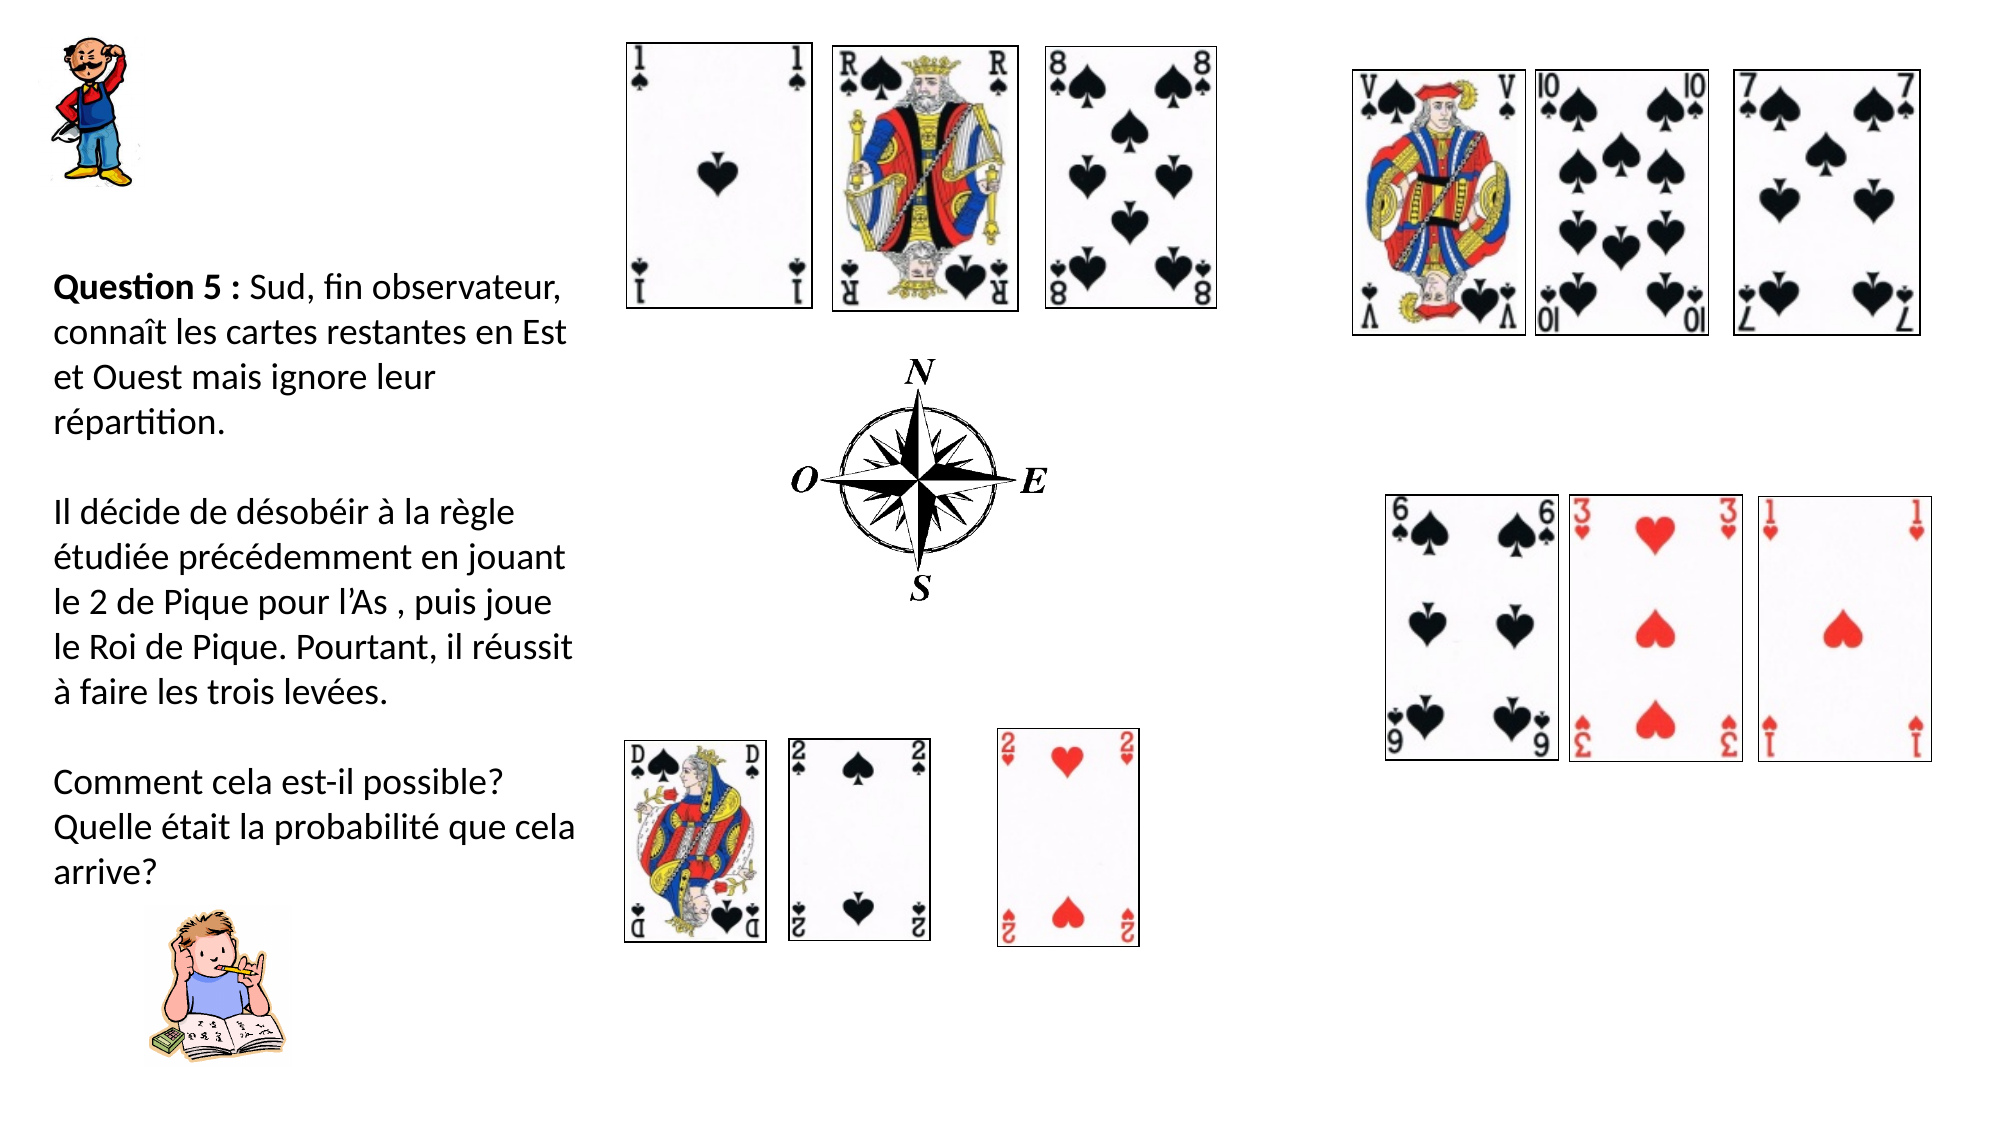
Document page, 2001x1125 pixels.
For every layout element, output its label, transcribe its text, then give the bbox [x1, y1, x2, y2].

picture [38, 36, 145, 188]
picture [833, 46, 1018, 311]
picture [1734, 70, 1919, 335]
picture [790, 349, 1048, 608]
picture [998, 729, 1138, 946]
picture [1536, 70, 1708, 335]
picture [1386, 495, 1558, 759]
picture [1759, 497, 1931, 761]
picture [144, 905, 292, 1067]
picture [627, 43, 812, 308]
picture [1570, 495, 1742, 761]
picture [1046, 47, 1216, 308]
text_box Question 5 : Sud, fin observateur, connaît les cartes restantes en Est et Ouest mais ignore leur répartition. Il décide de désobéir à la règle étudiée précédemment en jouant le 2 de Pique pour l’As , puis joue le Roi de Pique. Pourtant, il réussit à faire les trois levées. Comment cela est-il possible? Quelle était la probabilité que cela arrive? [38, 254, 599, 907]
picture [789, 739, 930, 940]
picture [625, 741, 766, 942]
picture [1353, 70, 1525, 335]
